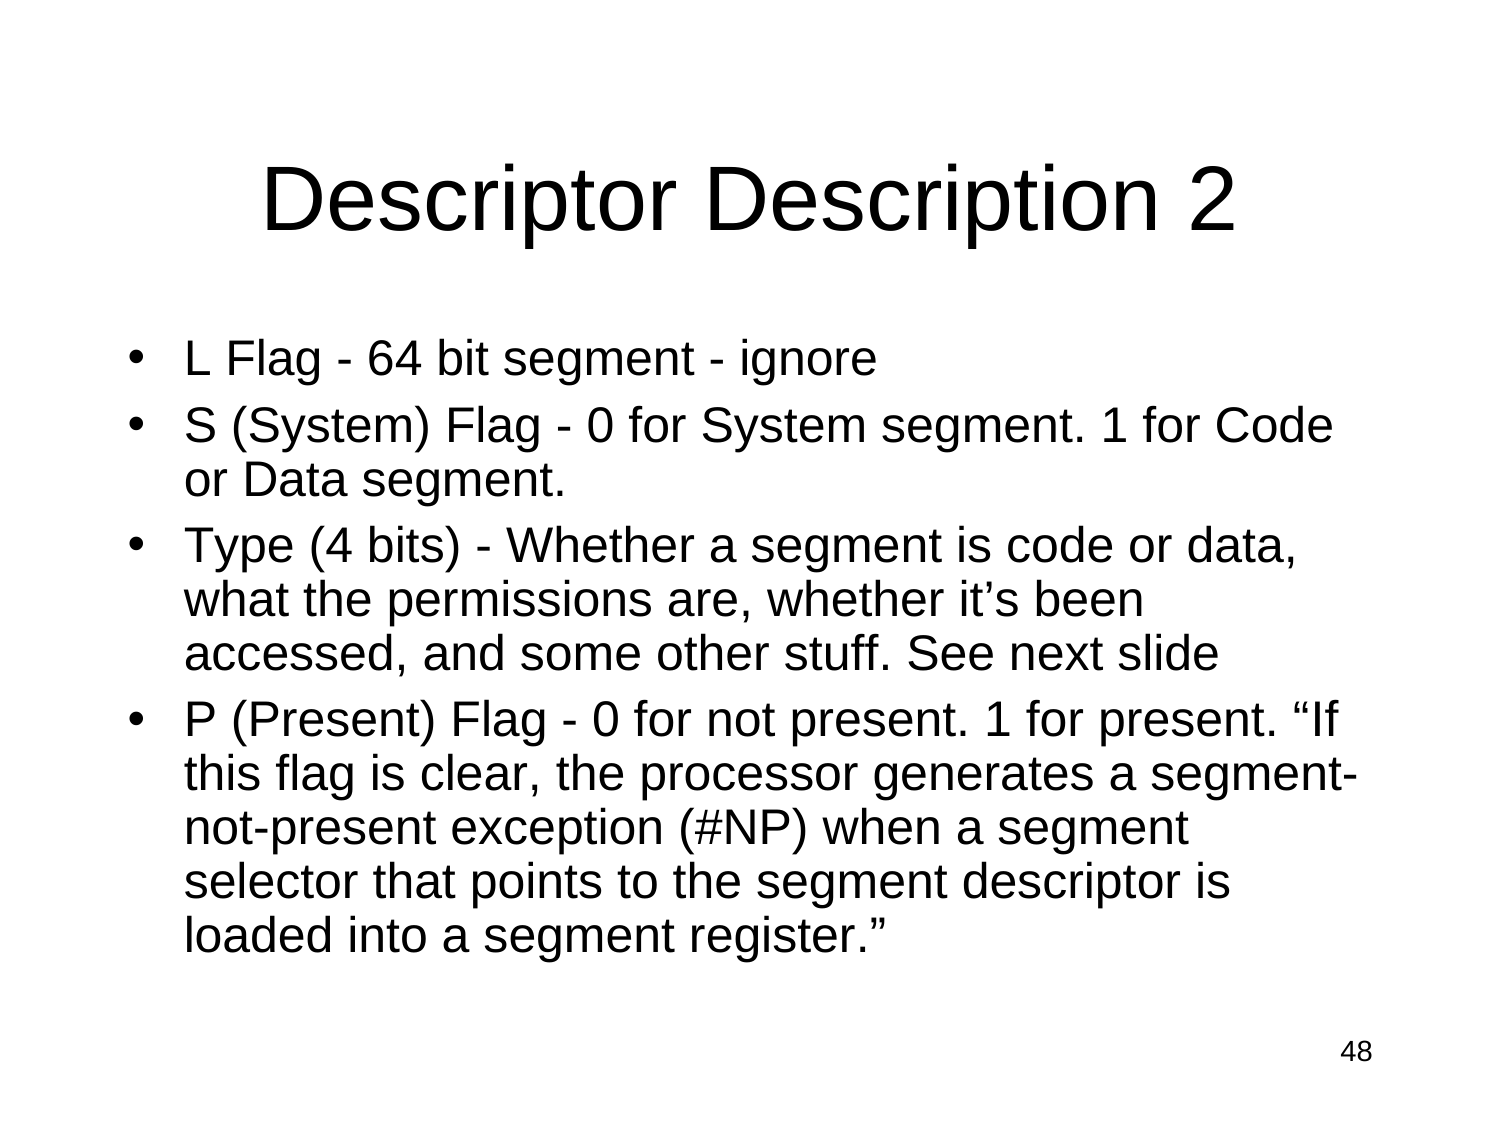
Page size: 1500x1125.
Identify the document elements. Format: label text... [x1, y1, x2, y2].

title Descriptor Description 2 [112, 99, 1388, 288]
list L Flag - 64 bit segment - ignore S (System) Flag - 0 for System segment. 1 for Code or Data segment. Type (4 bits) - Whether a segment is code or data, what the permissions are, whether it’s been accessed, and some other stuff. See next slide P (Present) Flag - 0 for not present. 1 for present. “If this flag is clear, the processor generates a segment-not-present exception (#NP) when a segment selector that points to the segment descriptor is loaded into a segment register.” [112, 324, 1388, 1001]
text_box <number> [1074, 1025, 1388, 1101]
